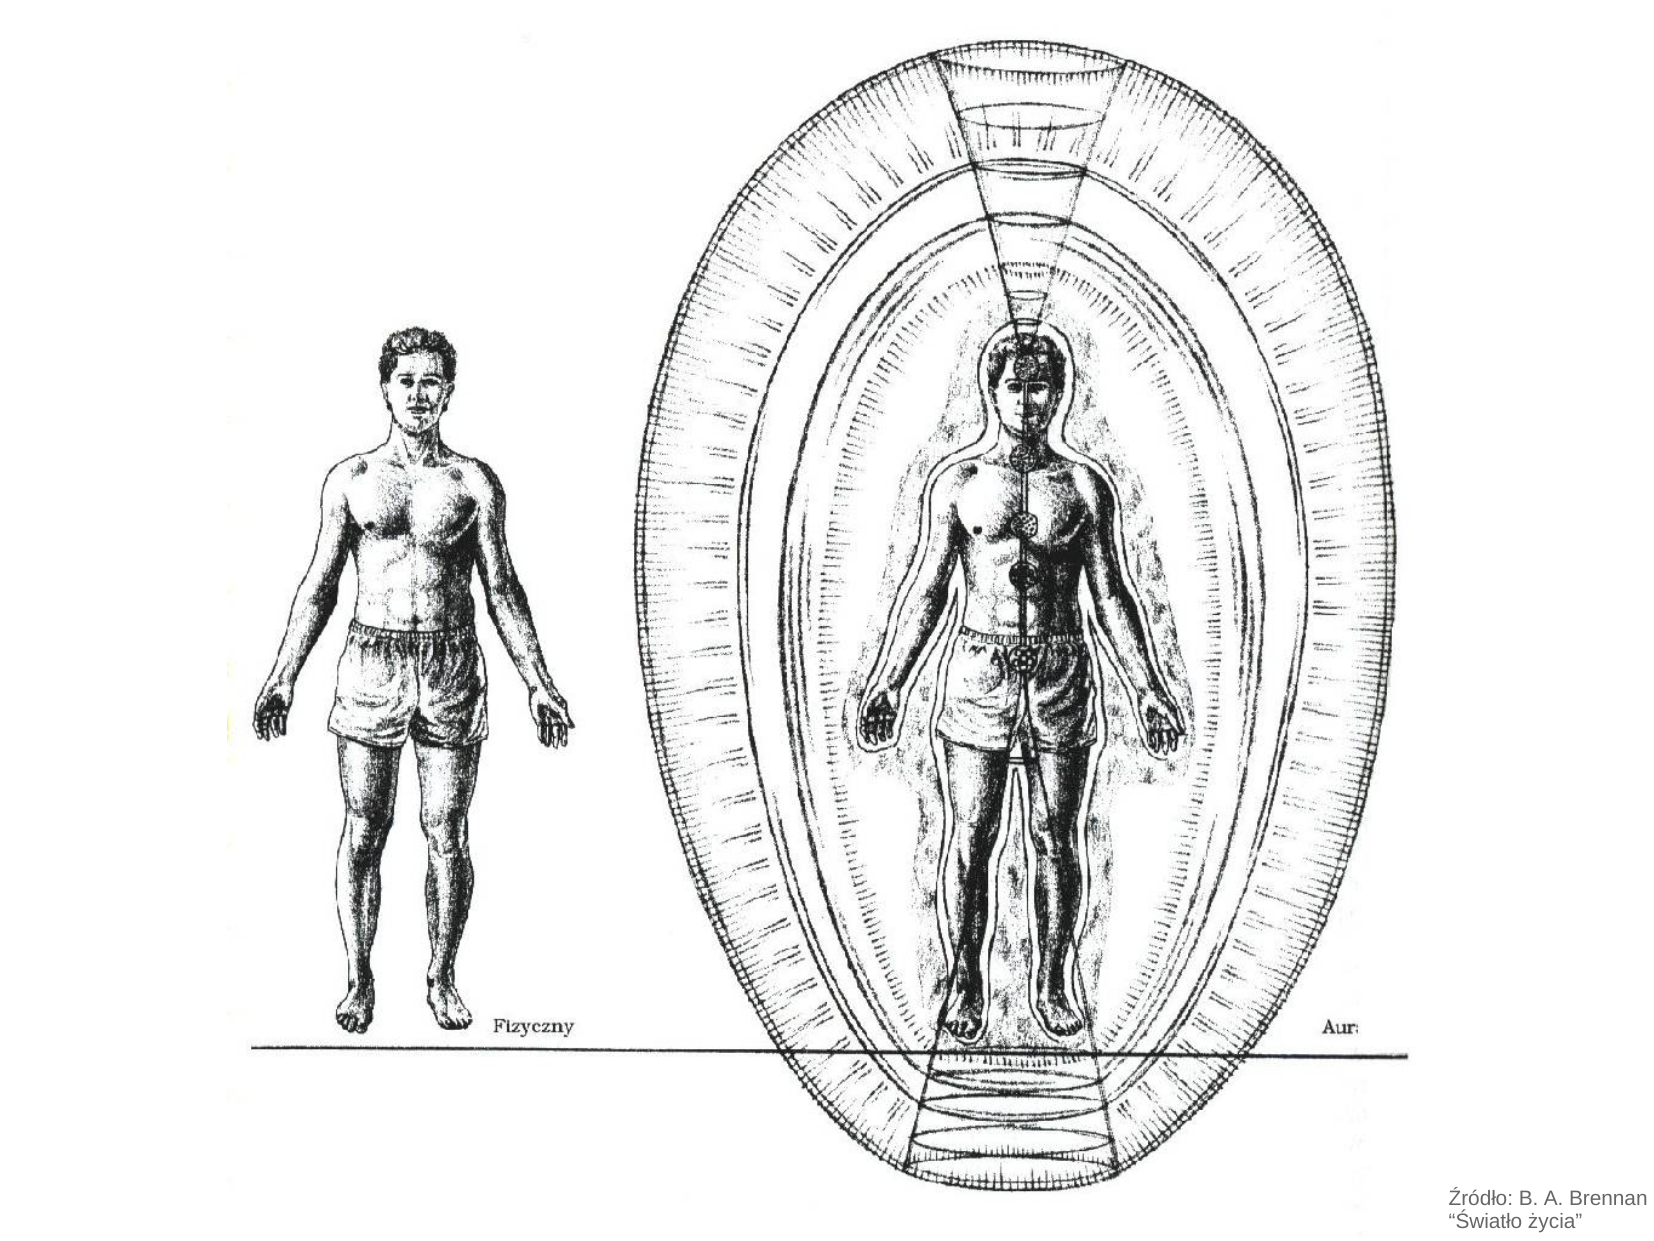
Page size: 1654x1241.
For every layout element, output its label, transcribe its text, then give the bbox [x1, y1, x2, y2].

picture [227, 0, 1427, 1241]
text_box Źródło: B. A. Brennan “Światło życia” [1442, 1181, 1654, 1240]
